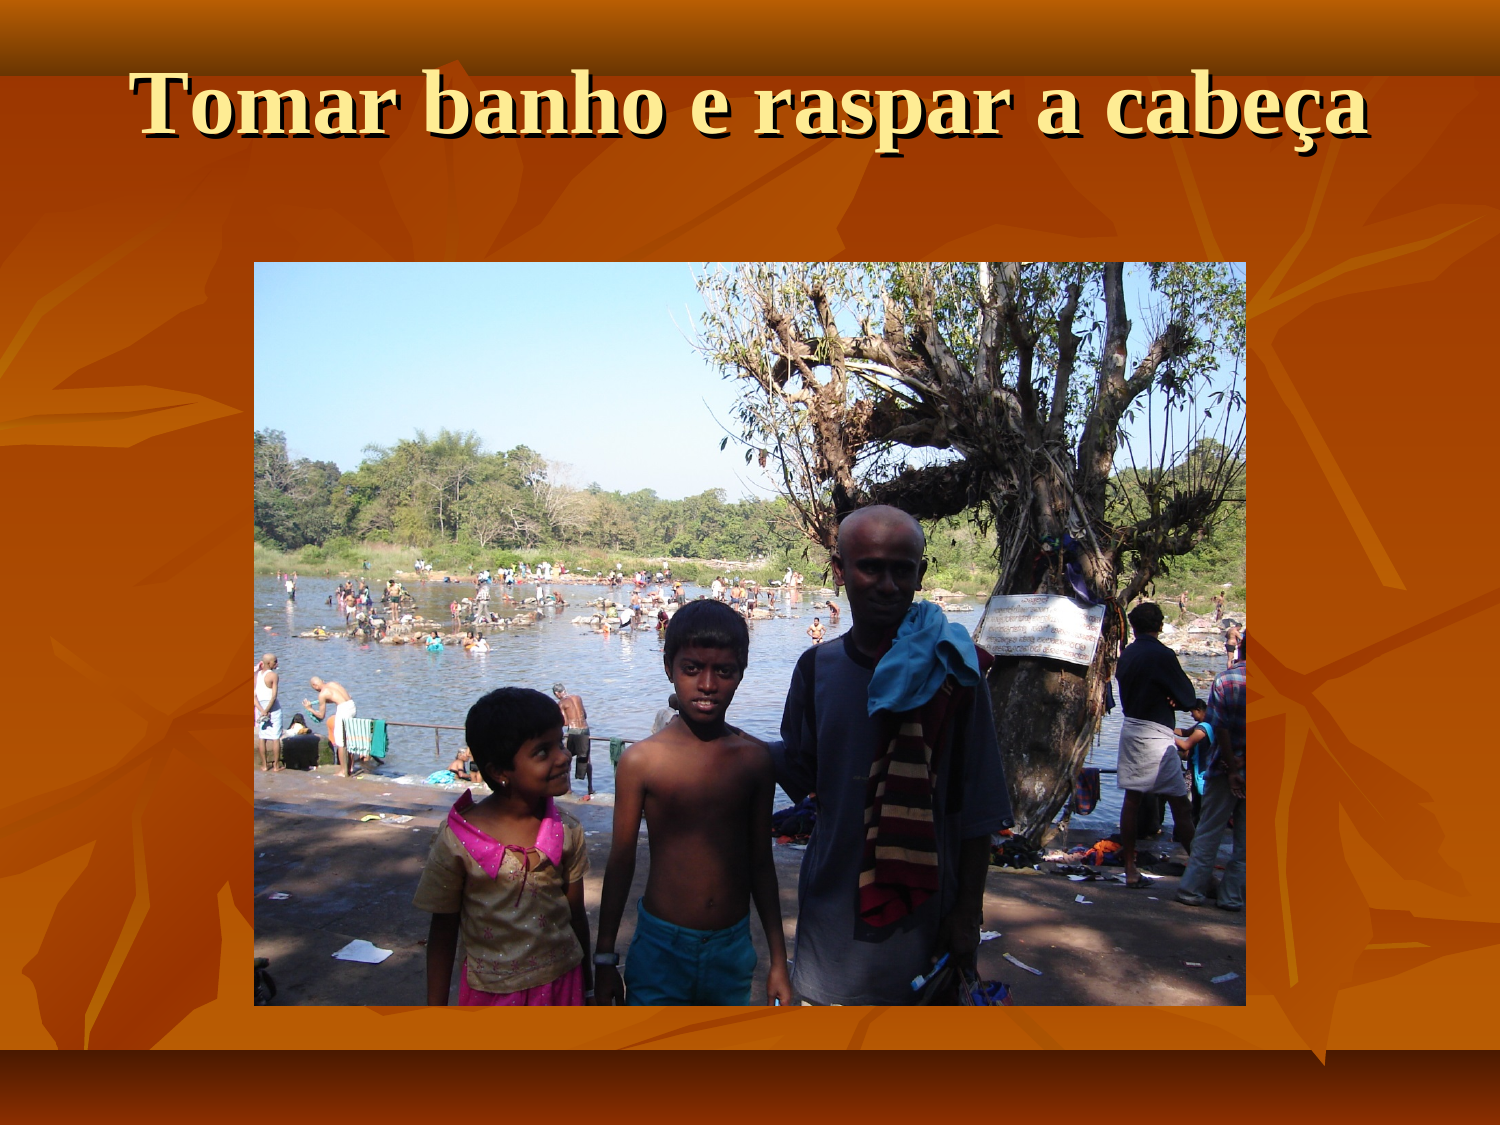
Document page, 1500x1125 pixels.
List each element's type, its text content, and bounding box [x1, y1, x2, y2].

text_box [254, 262, 1246, 1006]
title Tomar banho e raspar a cabeça [75, 34, 1426, 160]
